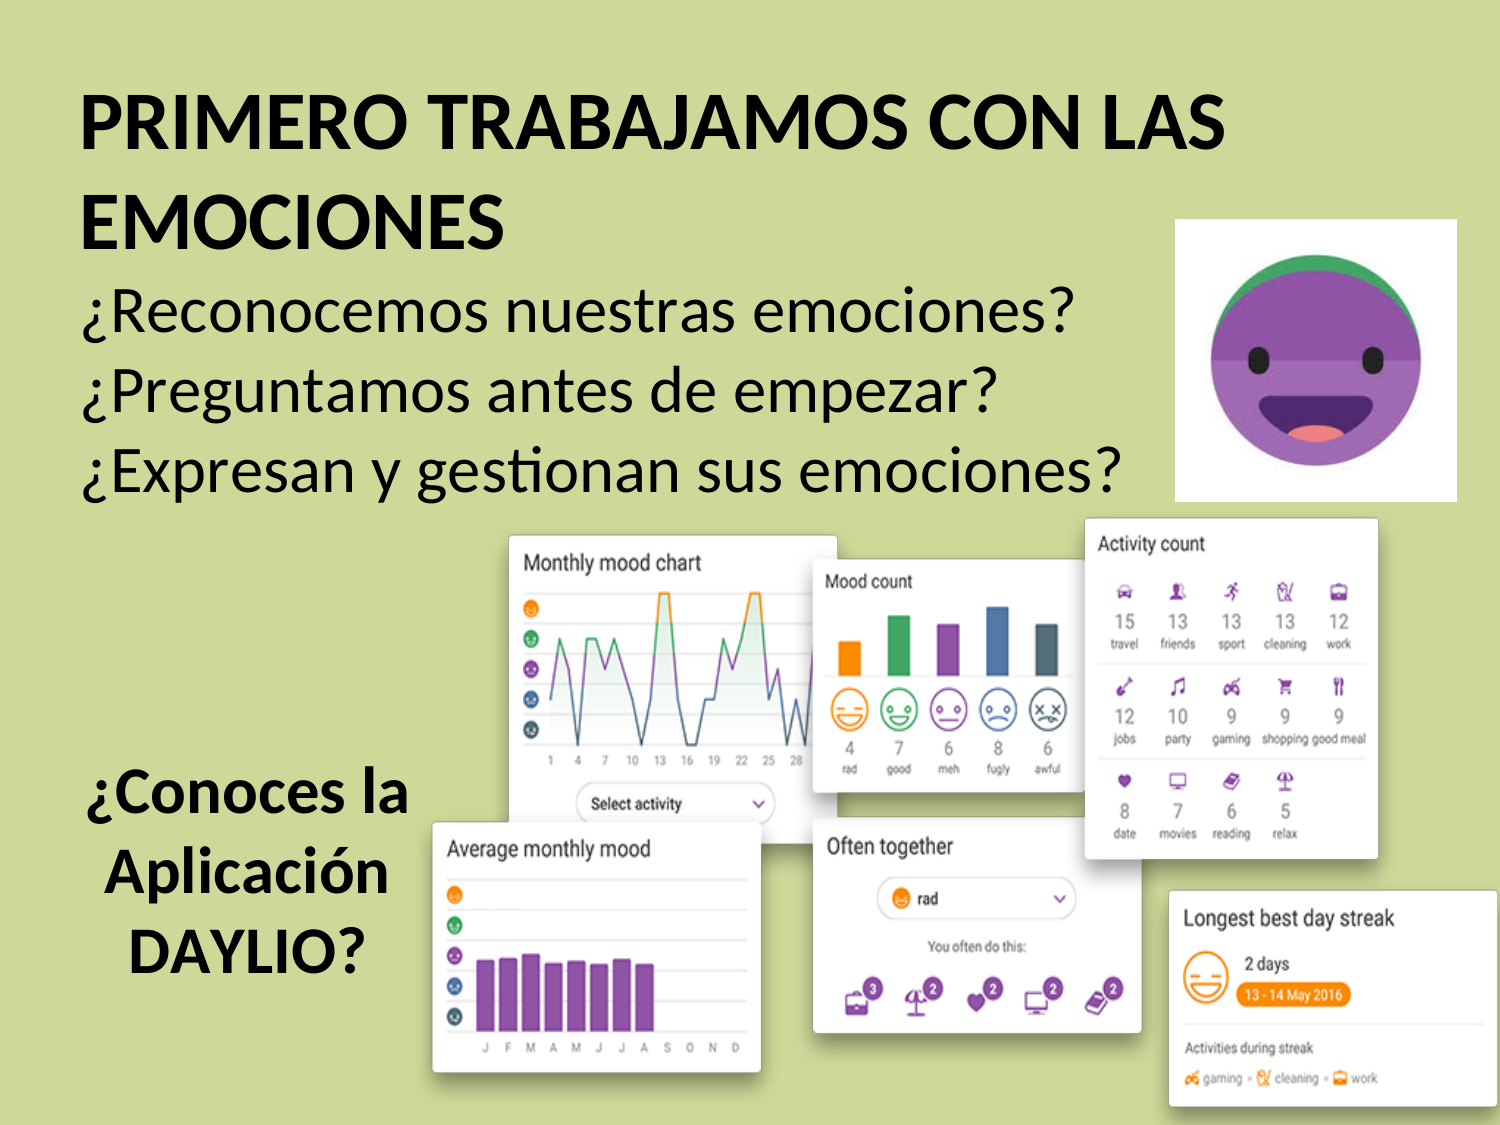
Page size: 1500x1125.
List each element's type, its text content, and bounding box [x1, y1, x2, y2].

title PRIMERO TRABAJAMOS CON LAS EMOCIONES ¿Reconocemos nuestras emociones? ¿Preguntamos antes de empezar? ¿Expresan y gestionan sus emociones? [64, 30, 1412, 622]
picture [372, 219, 1500, 1125]
text_box ¿Conoces la Aplicación DAYLIO? [29, 739, 372, 1083]
